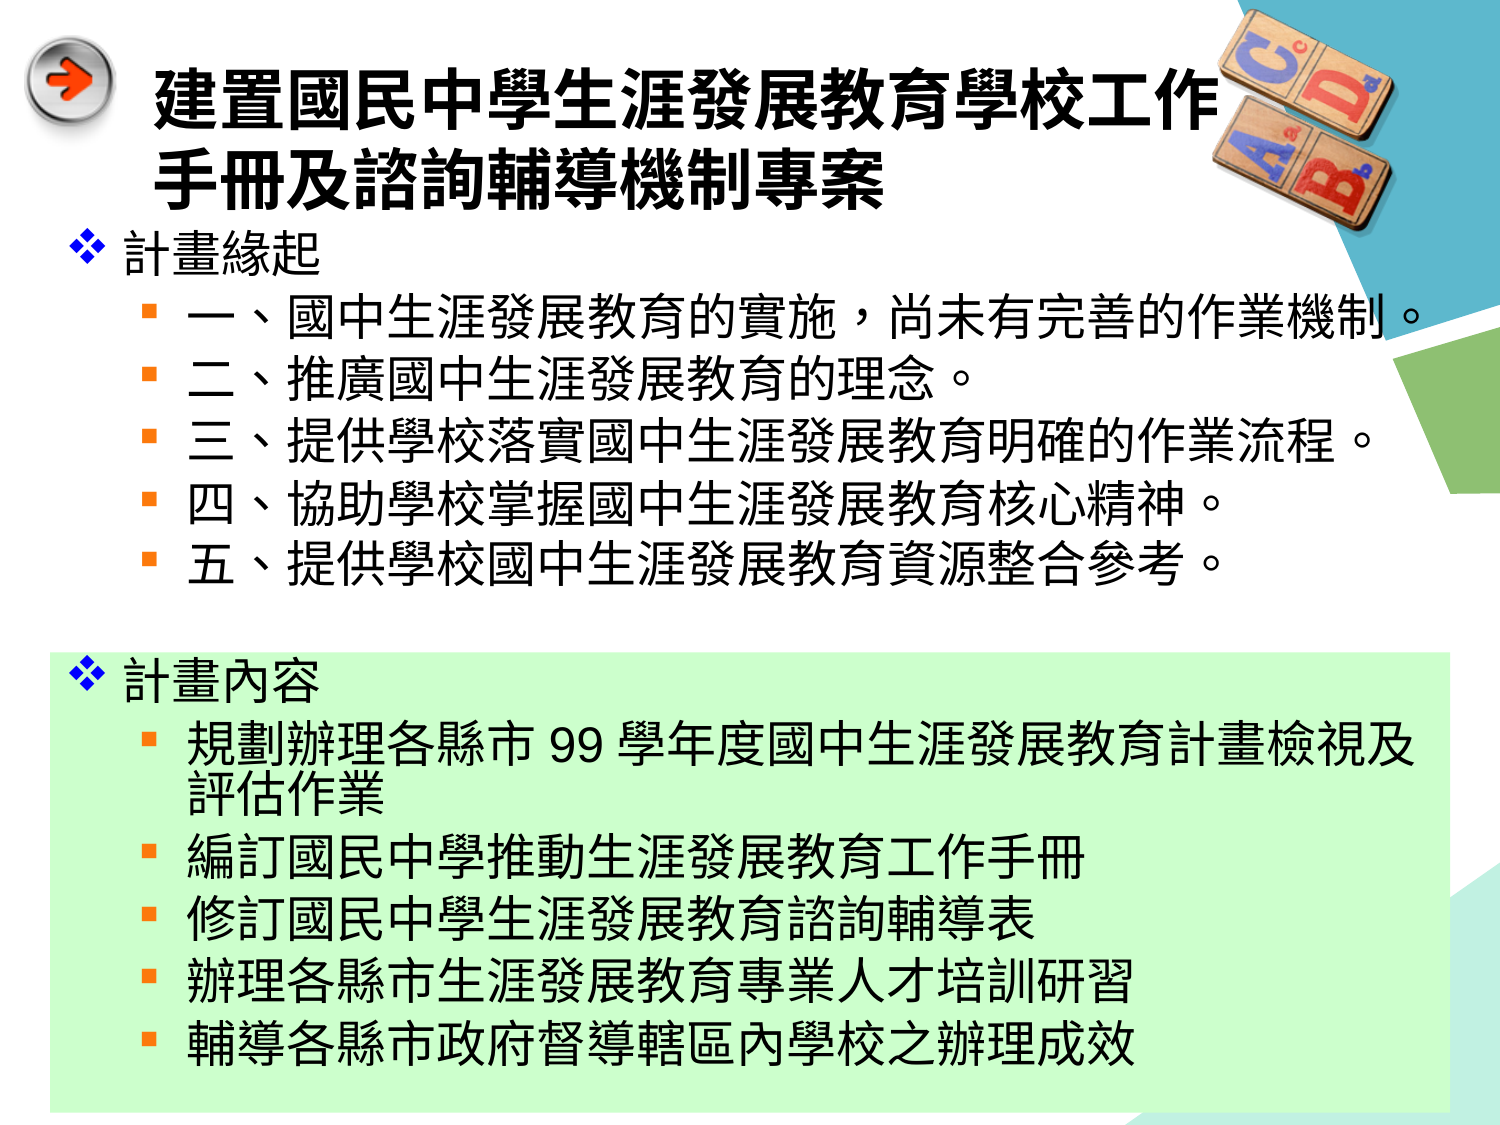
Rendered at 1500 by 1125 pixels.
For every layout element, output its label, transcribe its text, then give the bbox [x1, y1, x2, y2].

list 計畫緣起 一、國中生涯發展教育的實施，尚未有完善的作業機制。 二、推廣國中生涯發展教育的理念。 三、提供學校落實國中生涯發展教育明確的作業流程。 四、協助學校掌握國中生涯發展教育核心精神。 五、提供學校國中生涯發展教育資源整合參考。 [50, 224, 1450, 625]
text_box 計畫內容 規劃辦理各縣市99學年度國中生涯發展教育計畫檢視及評估作業 編訂國民中學推動生涯發展教育工作手冊 修訂國民中學生涯發展教育諮詢輔導表 辦理各縣市生涯發展教育專業人才培訓研習 輔導各縣市政府督導轄區內學校之辦理成效 [50, 652, 1451, 1113]
title 建置國民中學生涯發展教育學校工作手冊及諮詢輔導機制專案 [137, 62, 1288, 213]
picture [1212, 8, 1399, 224]
picture [24, 35, 118, 150]
